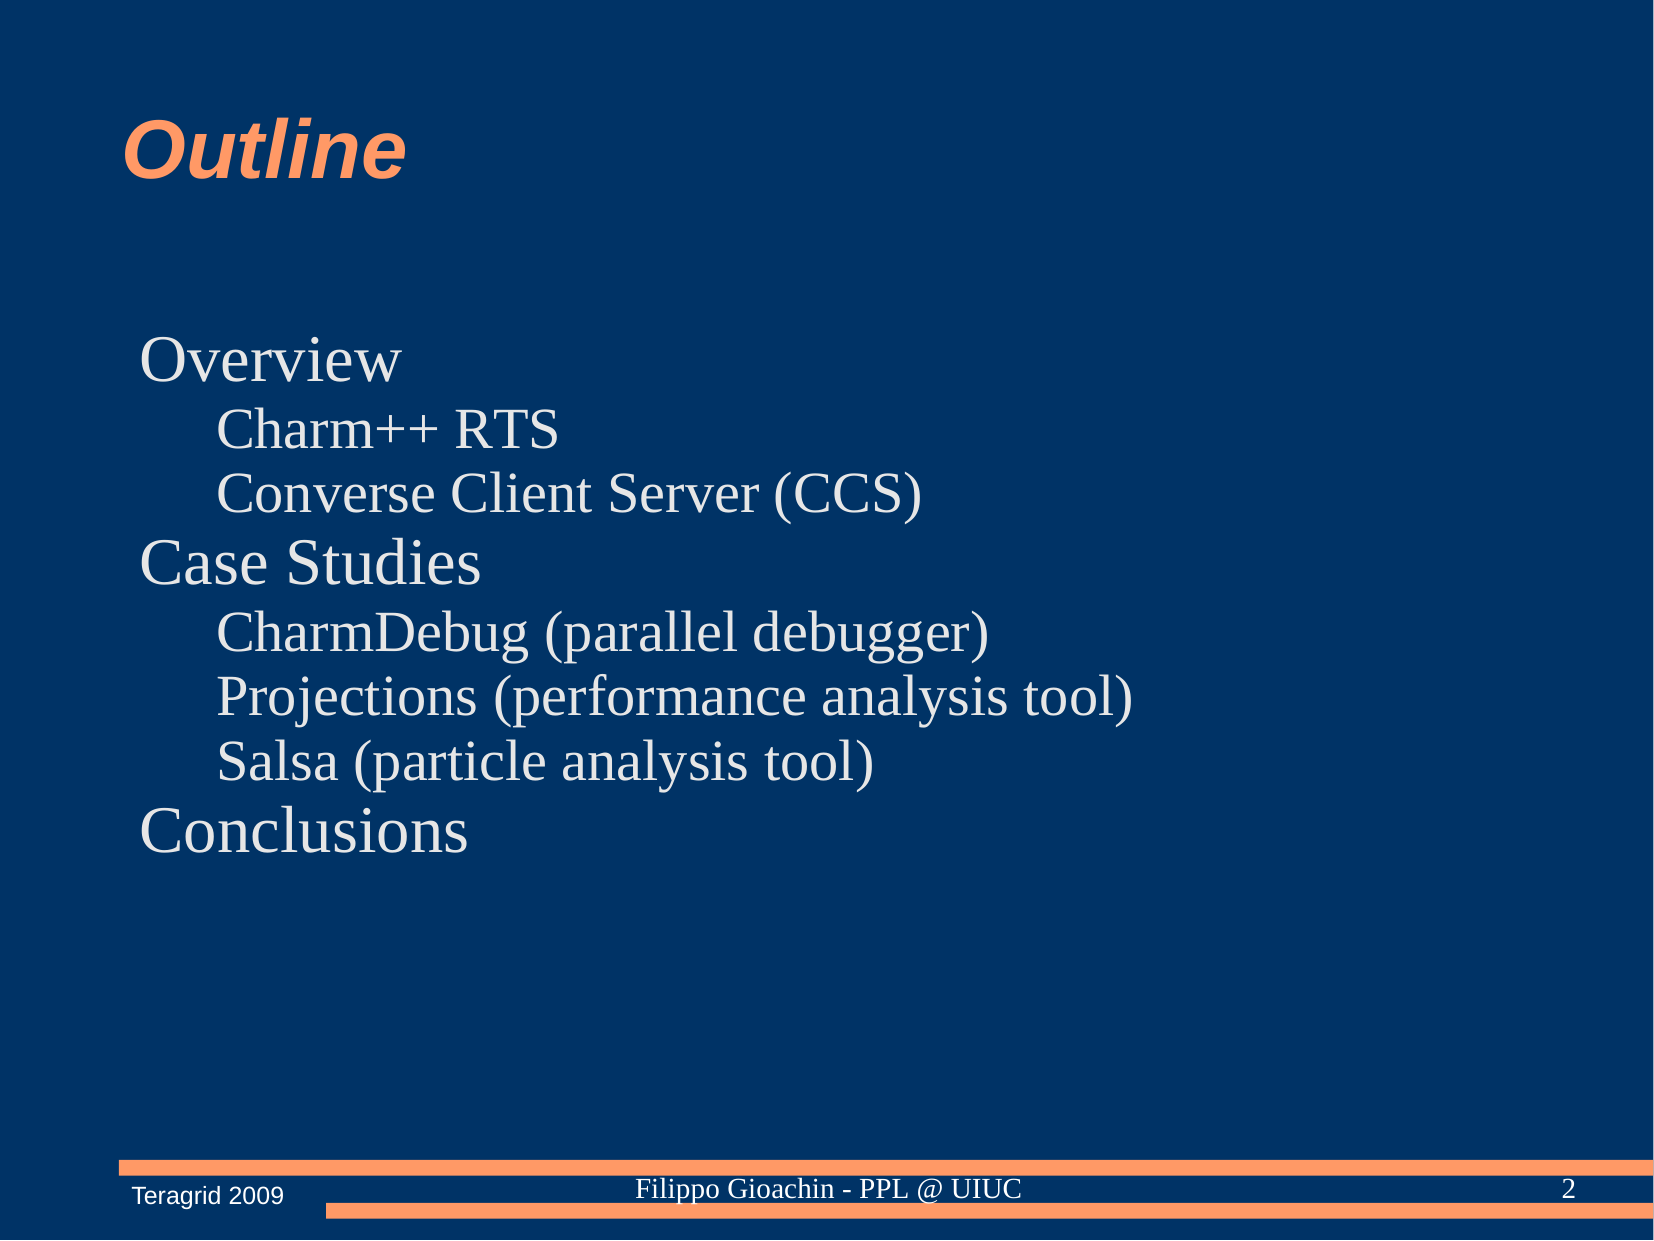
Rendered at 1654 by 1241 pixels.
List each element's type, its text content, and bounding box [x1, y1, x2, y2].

list Overview Charm++ RTS Converse Client Server (CCS) Case Studies CharmDebug (parallel debugger) Projections (performance analysis tool) Salsa (particle analysis tool) Conclusions [121, 322, 1561, 1133]
title Outline [121, 46, 1534, 254]
